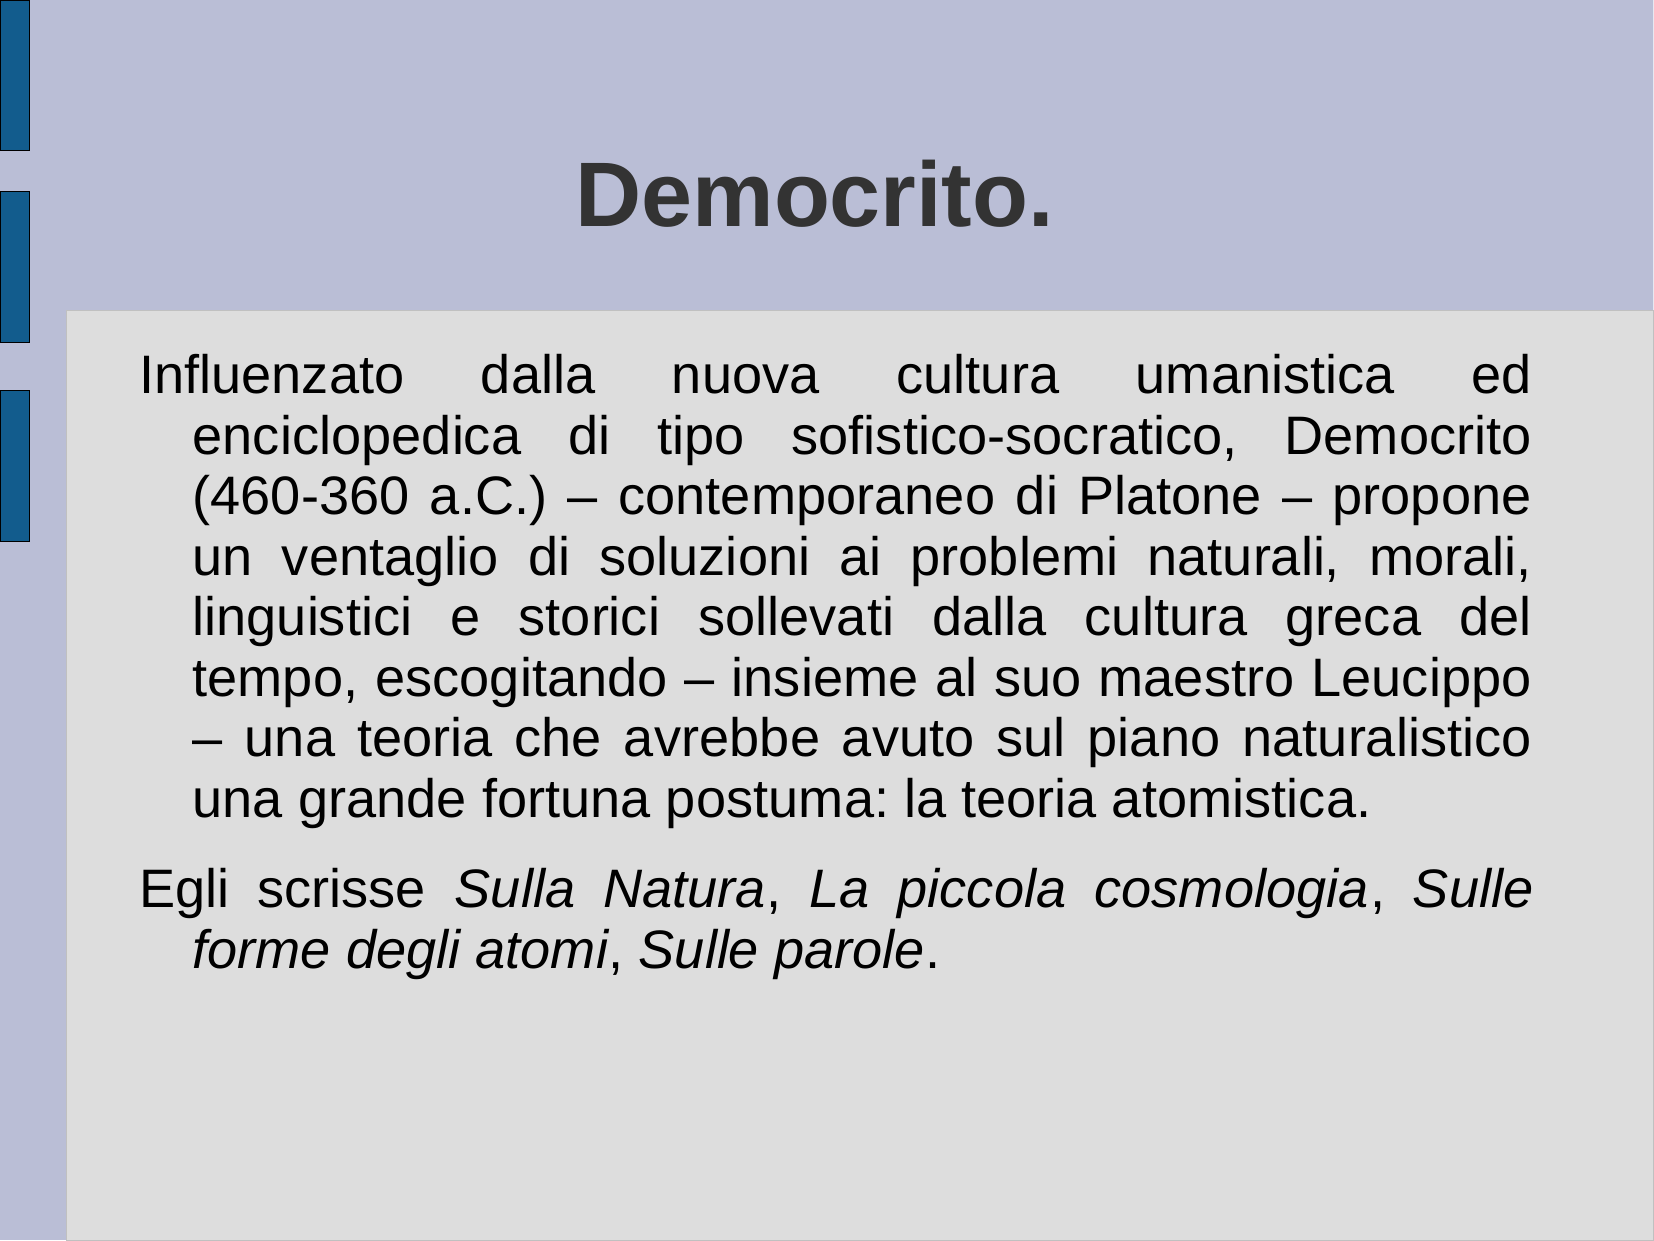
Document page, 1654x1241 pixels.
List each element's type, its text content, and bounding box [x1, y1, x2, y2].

list Influenzato dalla nuova cultura umanistica ed enciclopedica di tipo sofistico-socratico, Democrito (460-360 a.C.) – contemporaneo di Platone – propone un ventaglio di soluzioni ai problemi naturali, morali, linguistici e storici sollevati dalla cultura greca del tempo, escogitando – insieme al suo maestro Leucippo – una teoria che avrebbe avuto sul piano naturalistico una grande fortuna postuma: la teoria atomistica. Egli scrisse Sulla Natura, La piccola cosmologia, Sulle forme degli atomi, Sulle parole. [121, 344, 1534, 1127]
title Democrito. [121, 91, 1534, 299]
